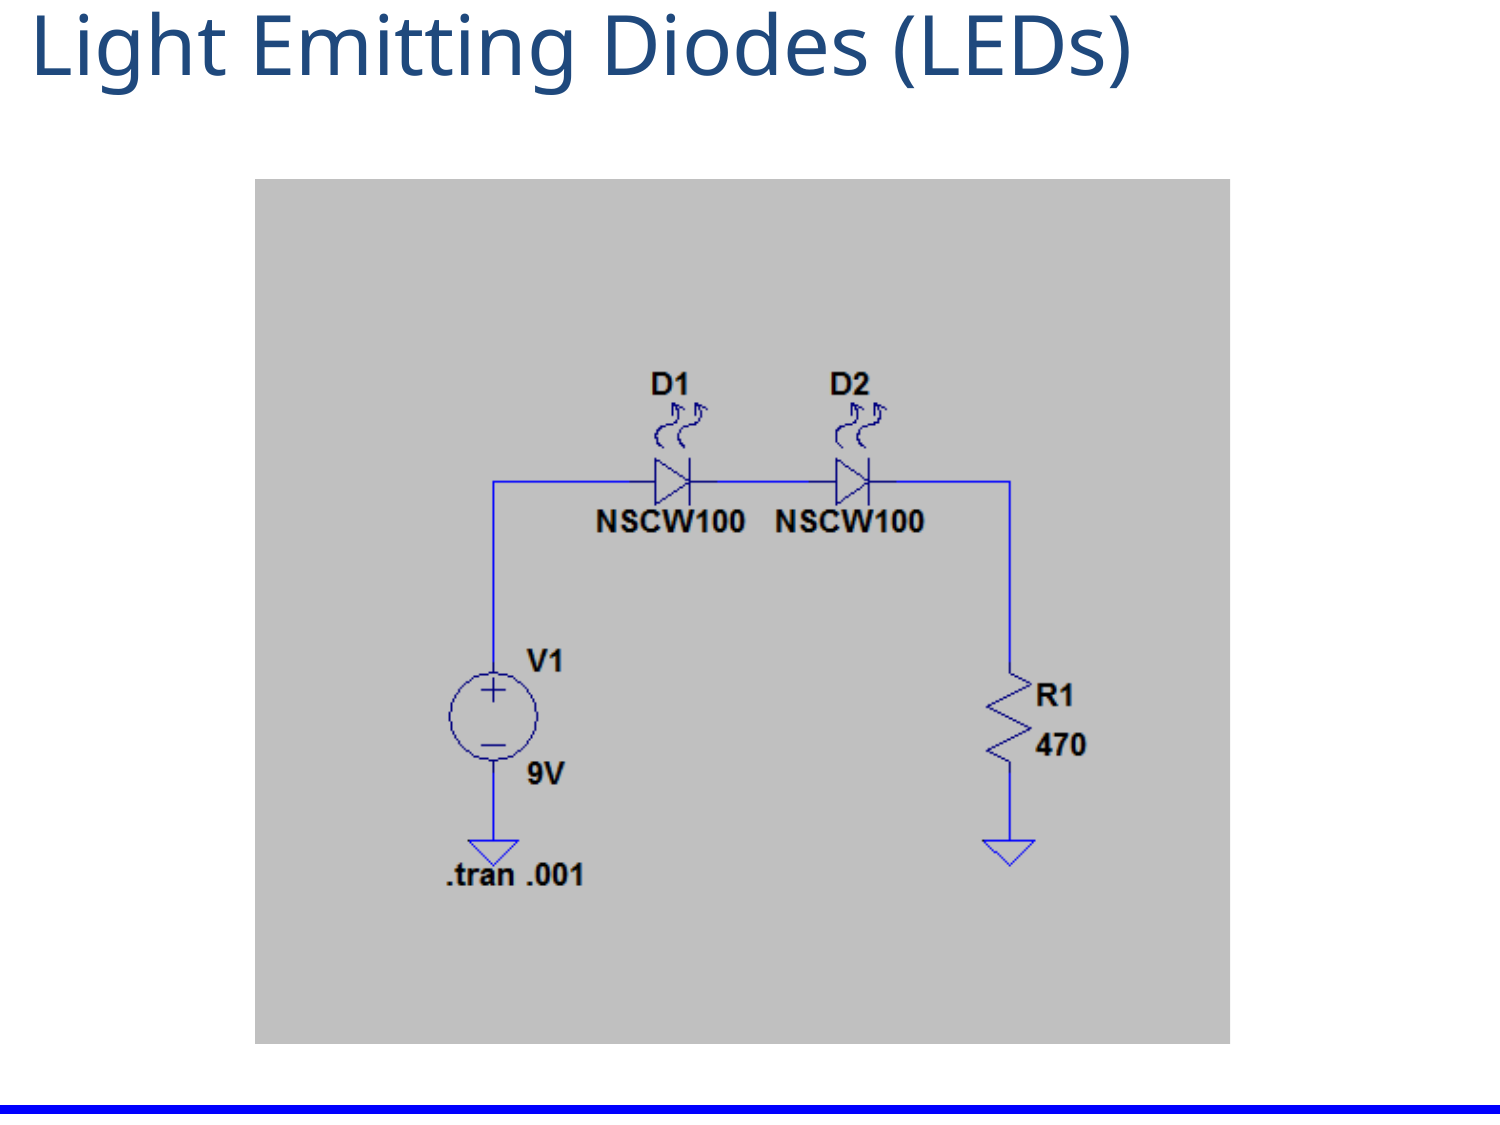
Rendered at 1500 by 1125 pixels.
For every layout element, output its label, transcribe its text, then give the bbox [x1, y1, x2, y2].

title Light Emitting Diodes (LEDs) [15, 0, 1441, 180]
picture [255, 179, 1231, 1044]
